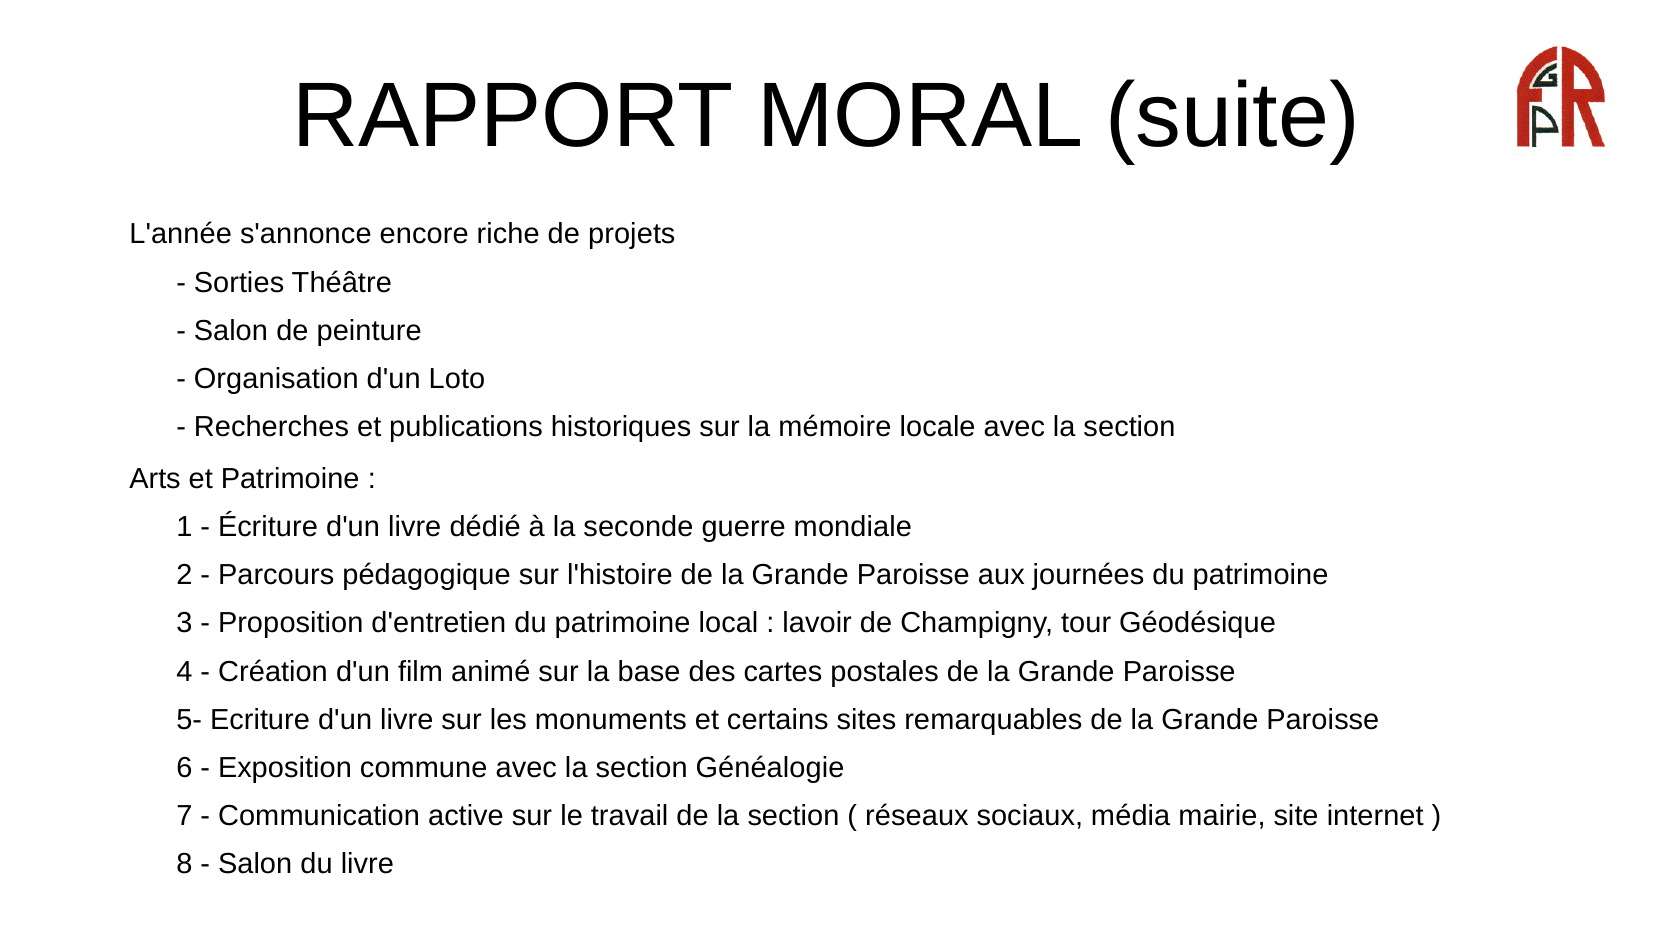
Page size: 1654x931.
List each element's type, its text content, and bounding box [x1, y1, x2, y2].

picture [1506, 37, 1618, 156]
title RAPPORT MORAL (suite) [82, 37, 1571, 193]
list L'année s'annonce encore riche de projets - Sorties Théâtre - Salon de peinture - Organisation d'un Loto - Recherches et publications historiques sur la mémoire locale avec la section Arts et Patrimoine : 1 - Écriture d'un livre dédié à la seconde guerre mondiale 2 - Parcours pédagogique sur l'histoire de la Grande Paroisse aux journées du patrimoine 3 - Proposition d'entretien du patrimoine local : lavoir de Champigny, tour Géodésique 4 - Création d'un film animé sur la base des cartes postales de la Grande Paroisse 5- Ecriture d'un livre sur les monuments et certains sites remarquables de la Grande Paroisse 6 - Exposition commune avec la section Généalogie 7 - Communication active sur le travail de la section ( réseaux sociaux, média mairie, site internet ) 8 - Salon du livre [82, 217, 1595, 886]
